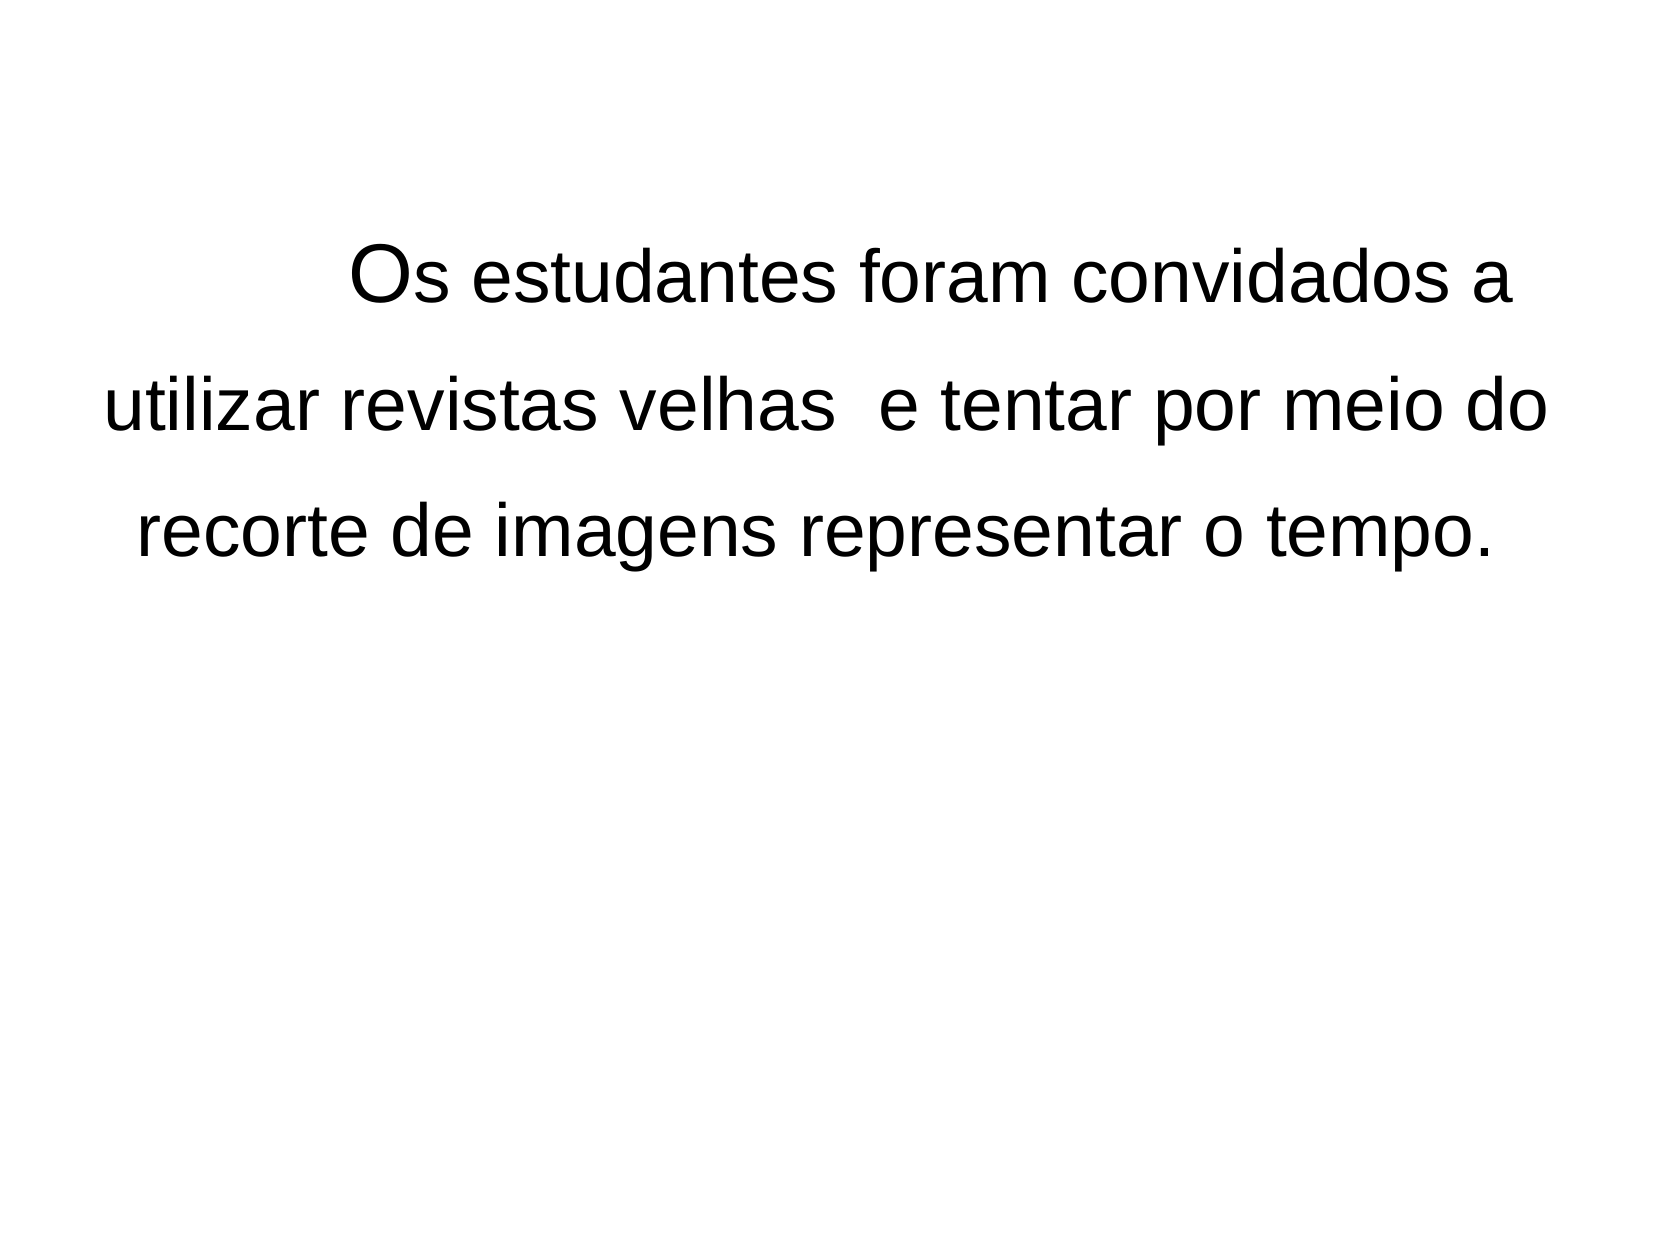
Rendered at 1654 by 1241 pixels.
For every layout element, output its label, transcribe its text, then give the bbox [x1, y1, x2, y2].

text_box Os estudantes foram convidados a utilizar revistas velhas e tentar por meio do recorte de imagens representar o tempo. [88, 88, 1565, 1241]
